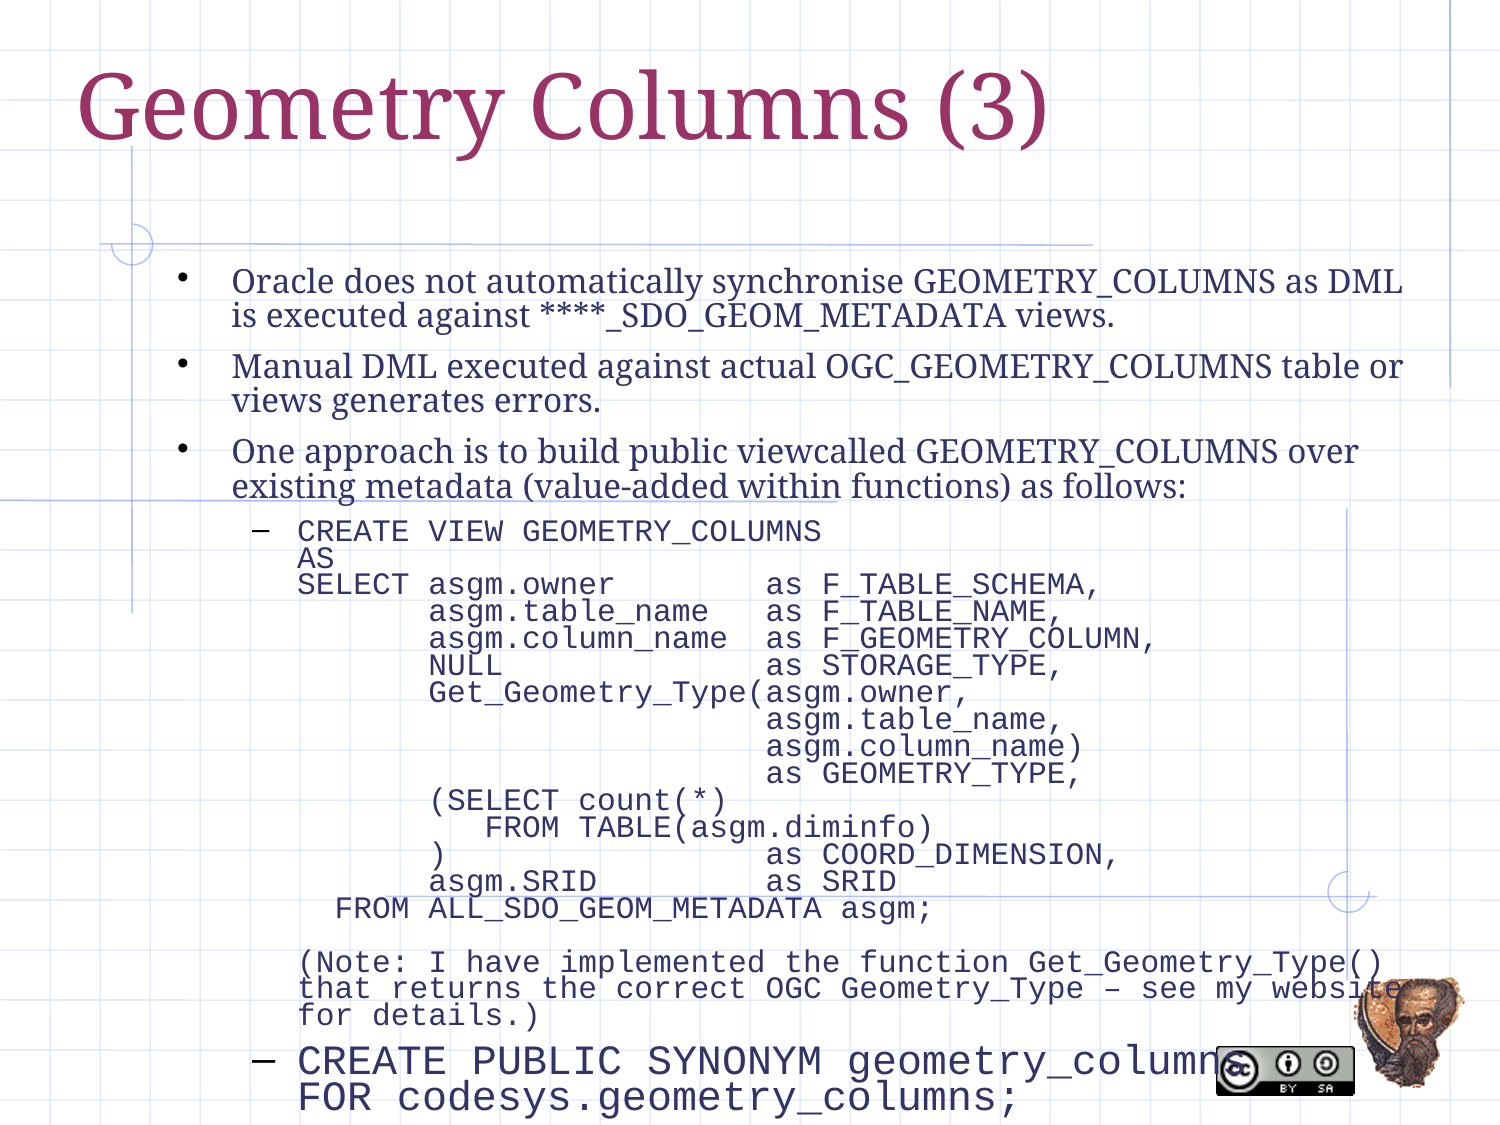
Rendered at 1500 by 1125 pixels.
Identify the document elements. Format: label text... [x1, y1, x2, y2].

picture [1425, 976, 1465, 1089]
list Oracle does not automatically synchronise GEOMETRY_COLUMNS as DML is executed against ****_SDO_GEOM_METADATA views. Manual DML executed against actual OGC_GEOMETRY_COLUMNS table or views generates errors. One approach is to build public viewcalled GEOMETRY_COLUMNS over existing metadata (value-added within functions) as follows: CREATE VIEW GEOMETRY_COLUMNS AS SELECT asgm.owner as F_TABLE_SCHEMA, asgm.table_name as F_TABLE_NAME, asgm.column_name as F_GEOMETRY_COLUMN, NULL as STORAGE_TYPE, Get_Geometry_Type(asgm.owner, asgm.table_name, asgm.column_name) as GEOMETRY_TYPE, (SELECT count(*) FROM TABLE(asgm.diminfo) ) as COORD_DIMENSION, asgm.SRID as SRID FROM ALL_SDO_GEOM_METADATA asgm; (Note: I have implemented the function Get_Geometry_Type() that returns the correct OGC Geometry_Type – see my website for details.) CREATE PUBLIC SYNONYM geometry_columns FOR codesys.geometry_columns; [177, 265, 1425, 1098]
title Geometry Columns (3) [74, 45, 1424, 177]
